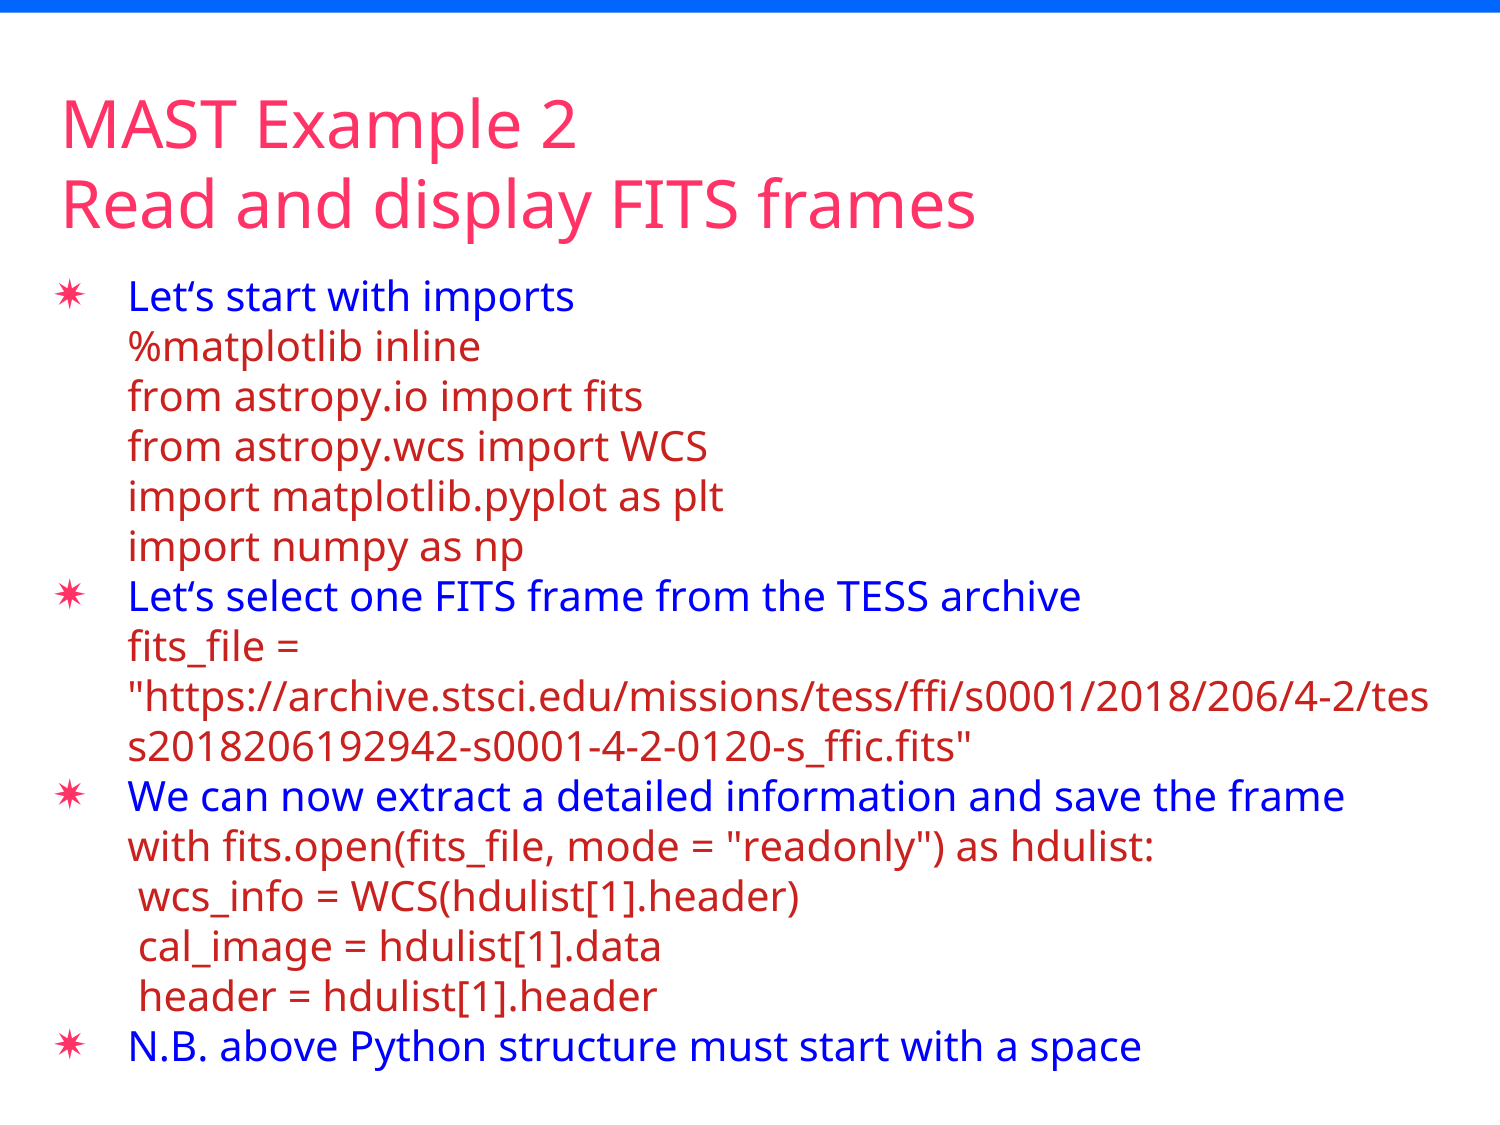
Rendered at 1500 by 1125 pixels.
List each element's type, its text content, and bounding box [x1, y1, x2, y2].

text_box MAST Example 2 Read and display FITS frames [45, 75, 1051, 250]
text_box Let‘s start with imports %matplotlib inline from astropy.io import fits from astropy.wcs import WCS import matplotlib.pyplot as plt import numpy as np Let‘s select one FITS frame from the TESS archive fits_file = "https://archive.stsci.edu/missions/tess/ffi/s0001/2018/206/4-2/tess2018206192942-s0001-4-2-0120-s_ffic.fits" We can now extract a detailed information and save the frame with fits.open(fits_file, mode = "readonly") as hdulist: wcs_info = WCS(hdulist[1].header) cal_image = hdulist[1].data header = hdulist[1].header N.B. above Python structure must start with a space [37, 262, 1463, 1103]
